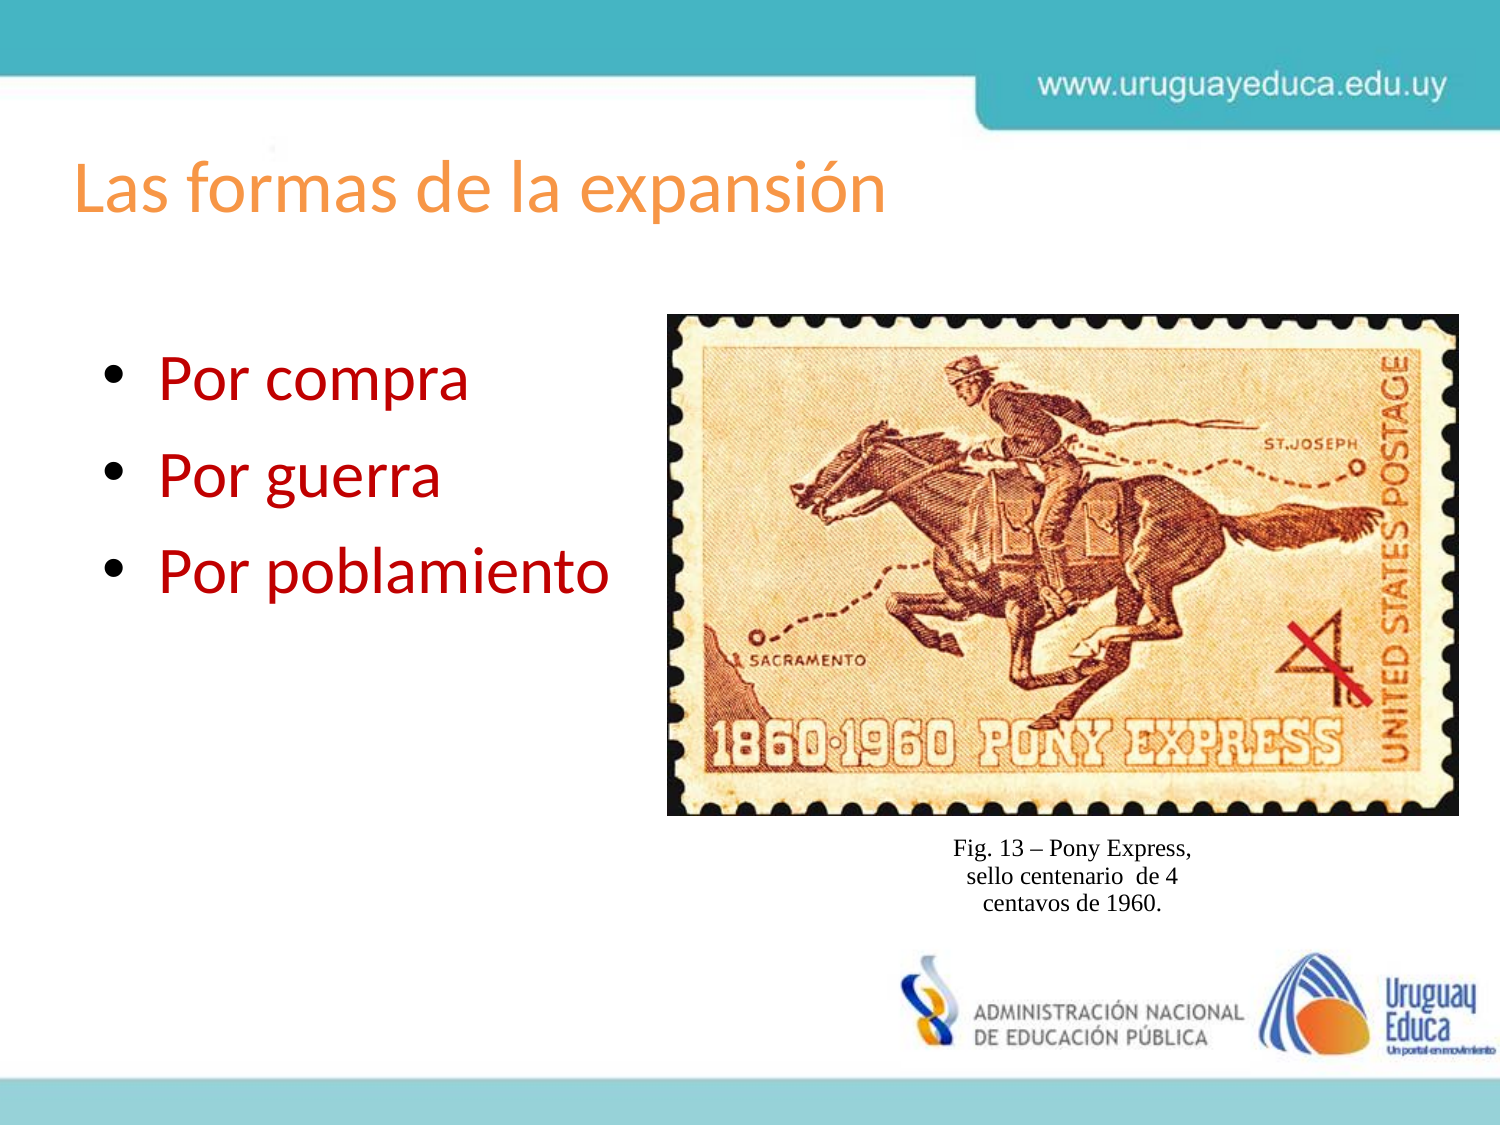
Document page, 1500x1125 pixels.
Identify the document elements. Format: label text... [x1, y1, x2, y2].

title Las formas de la expansión [17, 88, 945, 277]
text_box Fig. 13 – Pony Express, sello centenario de 4 centavos de 1960. [938, 826, 1241, 928]
picture [0, 0, 1500, 1125]
list Por compra Por guerra Por poblamiento [87, 326, 1353, 1012]
